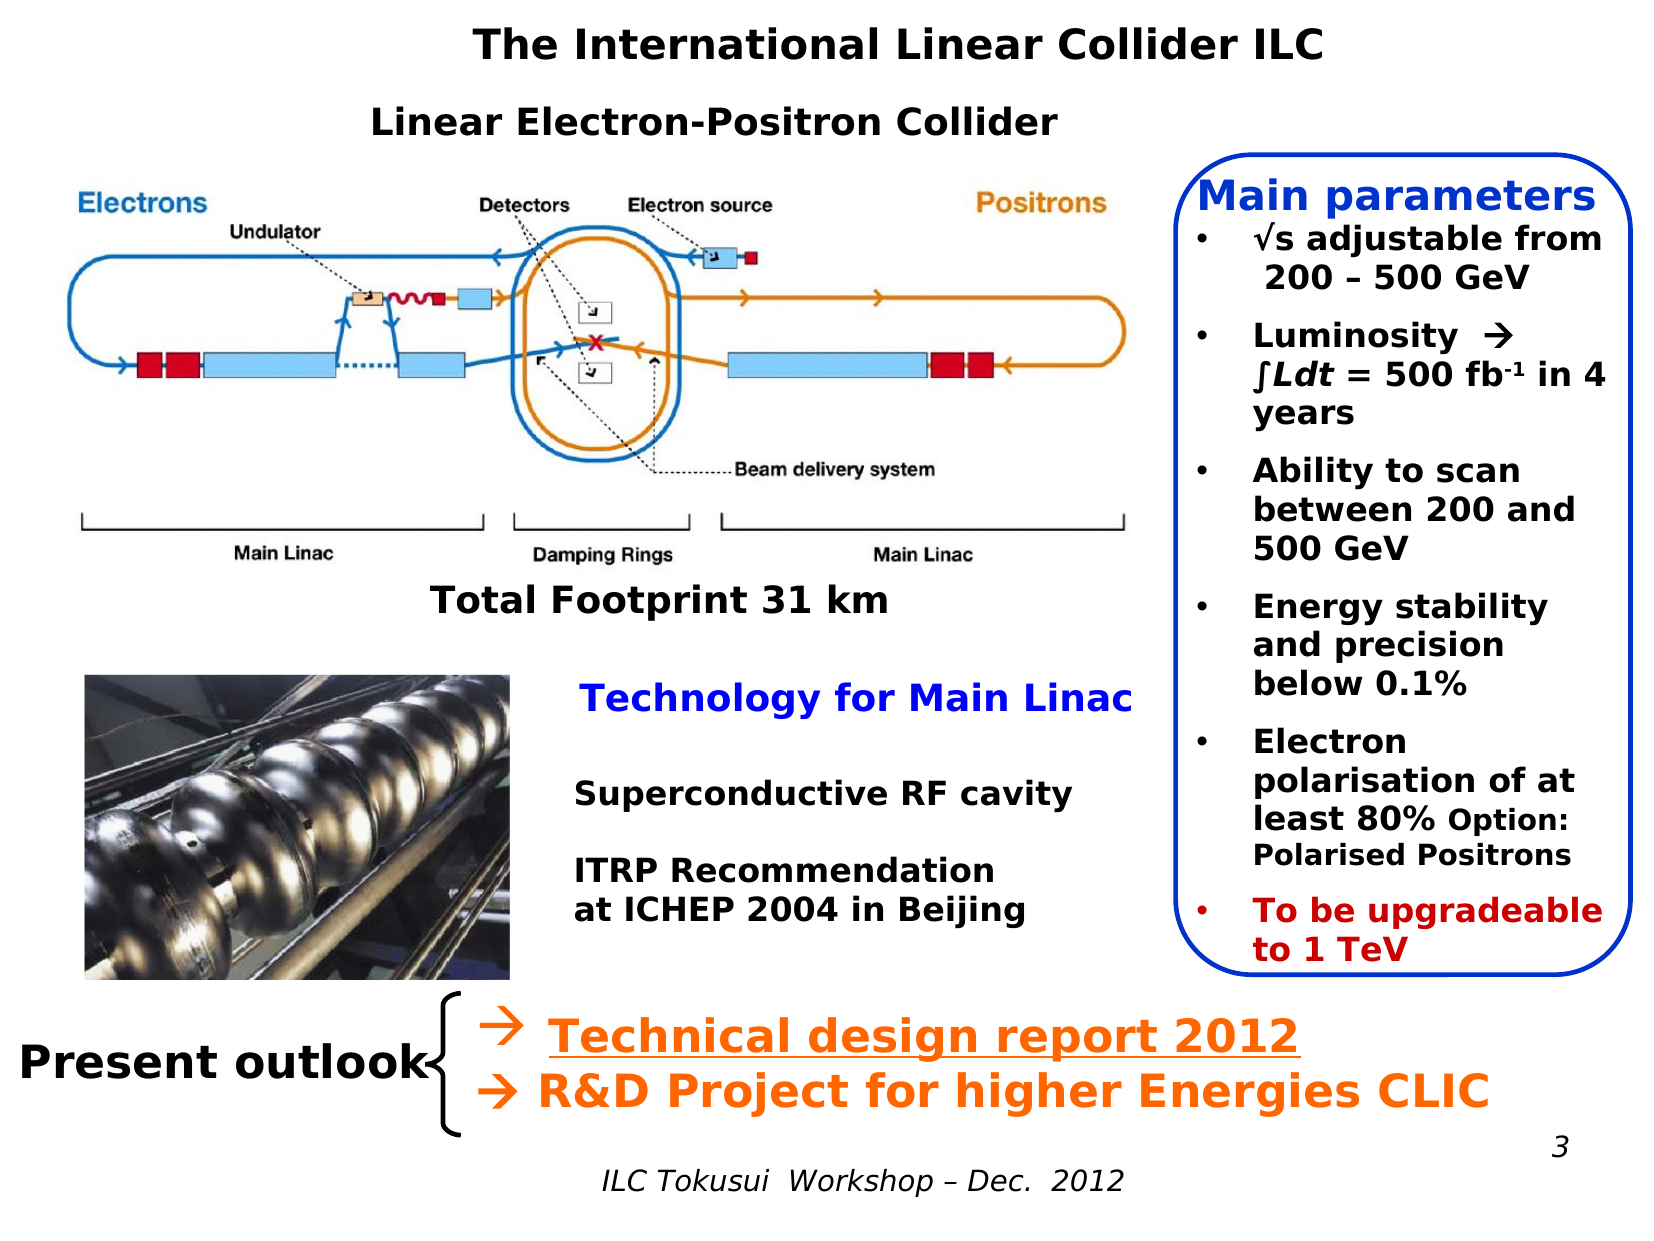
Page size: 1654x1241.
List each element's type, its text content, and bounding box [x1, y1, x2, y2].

text_box Technical design report 2012  R&D Project for higher Energies CLIC [460, 985, 1631, 1136]
text_box Total Footprint 31 km [415, 571, 900, 630]
text_box Main parameters √s adjustable from 200 – 500 GeV Luminosity  ∫Ldt = 500 fb-1 in 4 years Ability to scan between 200 and 500 GeV Energy stability and precision below 0.1% Electron polarisation of at least 80% Option: Polarised Positrons To be upgradeable to 1 TeV [1181, 163, 1625, 972]
picture [5, 162, 1178, 579]
text_box Superconductive RF cavity ITRP Recommendation at ICHEP 2004 in Beijing [558, 766, 1089, 937]
picture [84, 674, 510, 980]
text_box The International Linear Collider ILC [457, 13, 1340, 78]
text_box Technology for Main Linac [564, 668, 1145, 728]
text_box Linear Electron-Positron Collider [355, 93, 1074, 153]
text_box Present outlook [4, 1028, 440, 1098]
